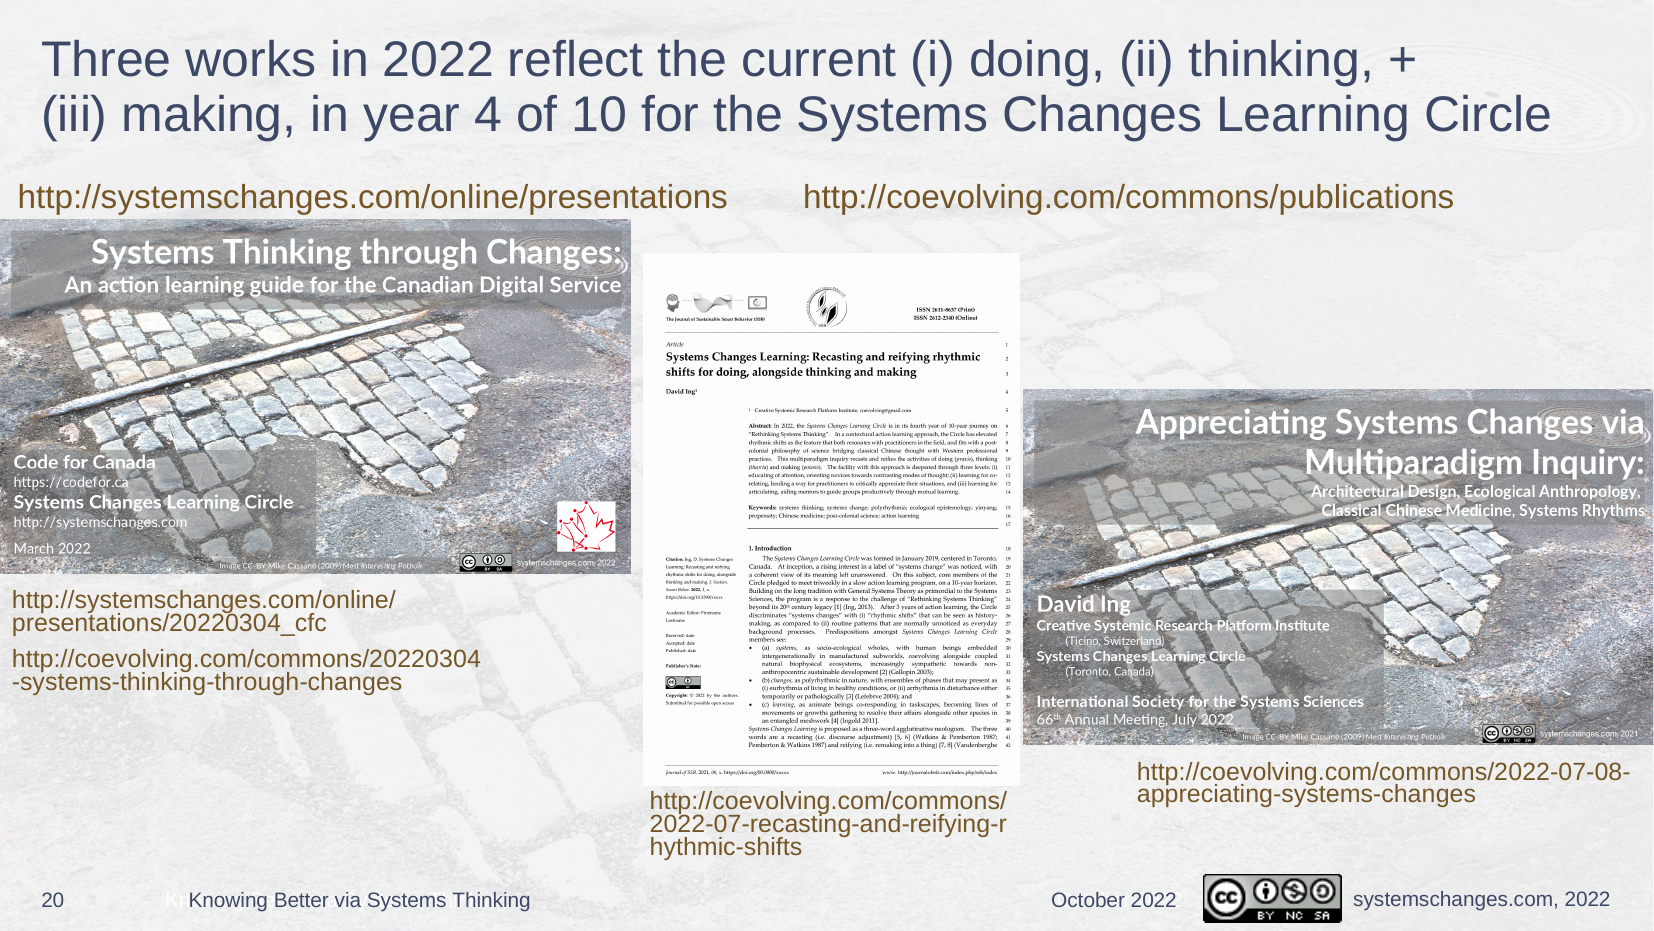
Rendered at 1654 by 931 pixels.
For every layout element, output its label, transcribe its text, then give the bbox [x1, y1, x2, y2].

text_box http://coevolving.com/commons/publications [788, 171, 1471, 231]
picture [0, 0, 1654, 931]
text_box http://coevolving.com/commons/20220304-systems-thinking-through-changes [0, 637, 502, 715]
text_box http://systemschanges.com/online/presentations [2, 171, 768, 261]
text_box http://coevolving.com/commons/2022-07-recasting-and-reifying-rhythmic-shifts [634, 779, 1034, 857]
text_box http://coevolving.com/commons/2022-07-08-appreciating-systems-changes [1122, 750, 1654, 827]
title Three works in 2022 reflect the current (i) doing, (ii) thinking, + (iii) making, in year 4 of 10 for the Systems Changes Learning Circle [41, 30, 1613, 204]
text_box http://systemschanges.com/online/presentations/20220304_cfc [0, 578, 414, 650]
